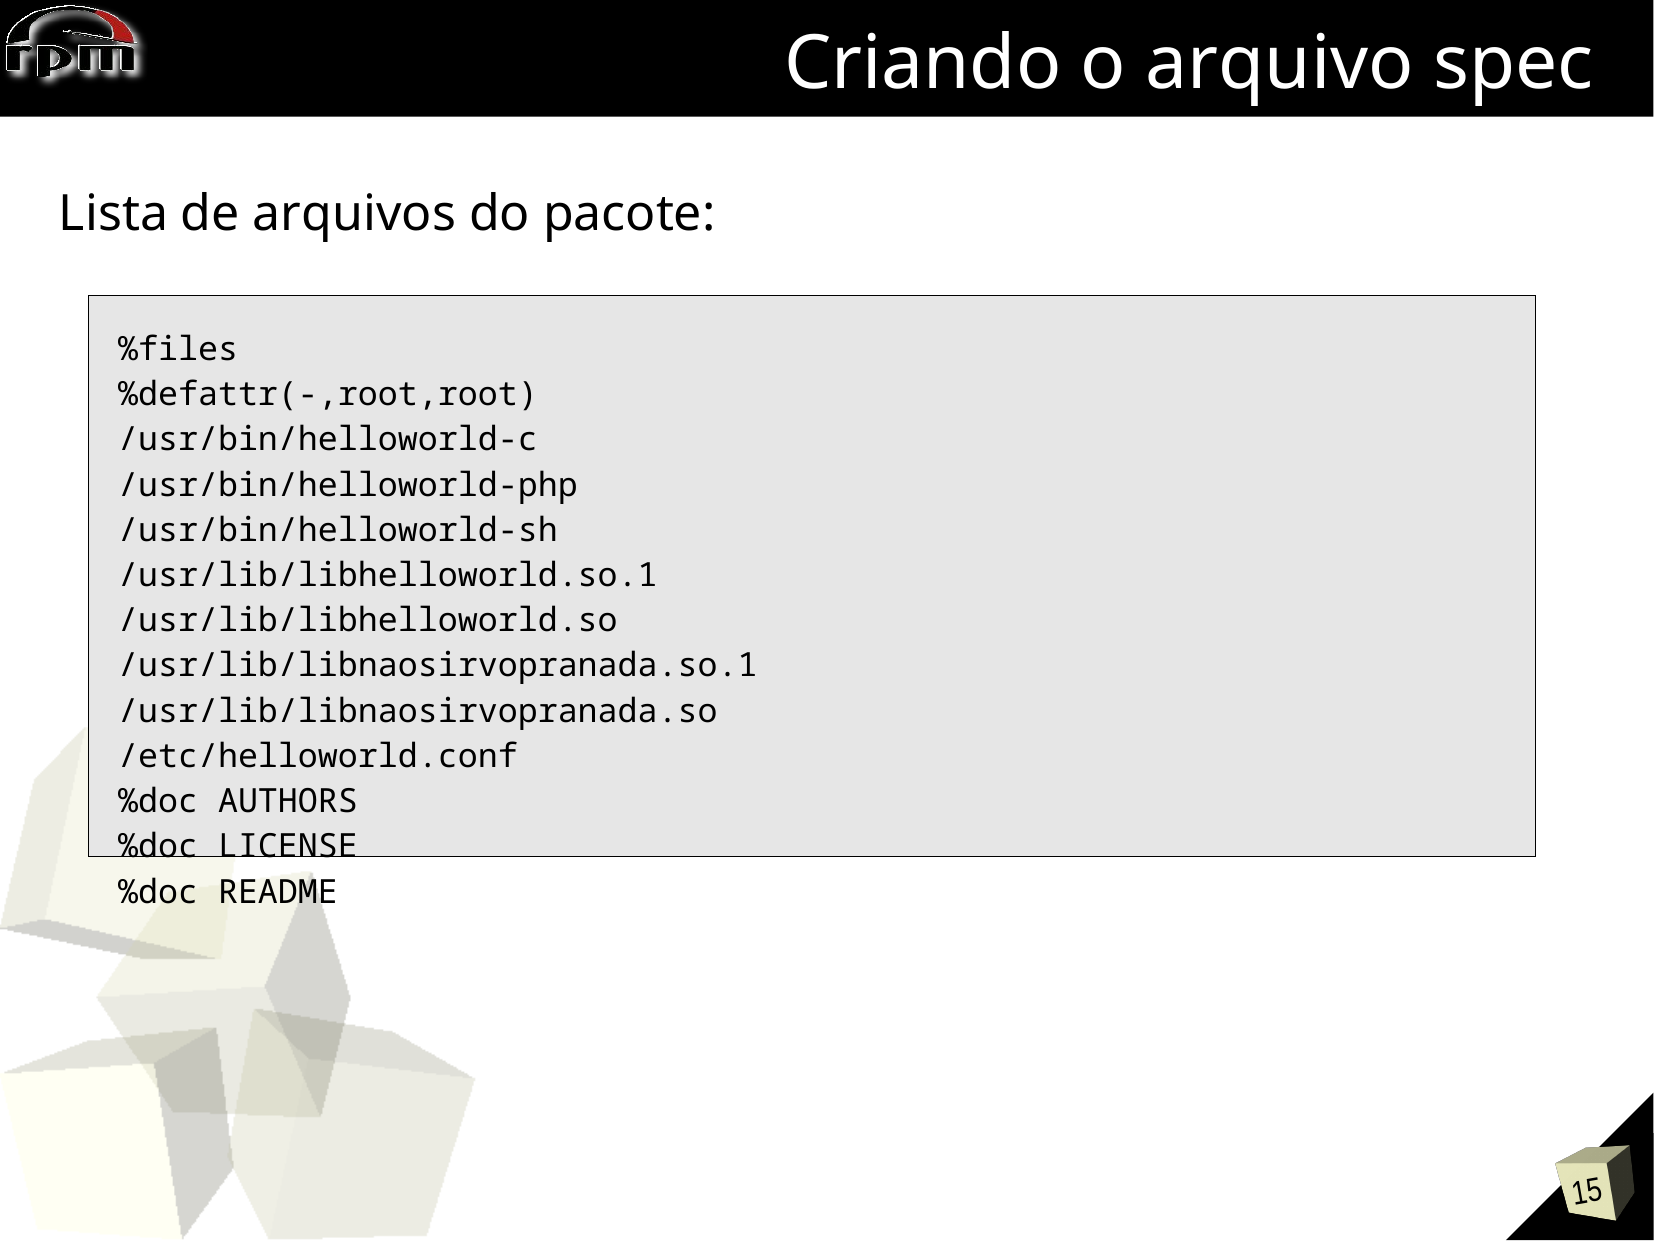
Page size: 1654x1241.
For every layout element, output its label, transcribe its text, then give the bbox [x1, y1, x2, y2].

title Criando o arquivo spec [118, 0, 1595, 119]
text_box Lista de arquivos do pacote: [59, 177, 685, 238]
text_box %files %defattr(-,root,root) /usr/bin/helloworld-c /usr/bin/helloworld-php /usr/bin/helloworld-sh /usr/lib/libhelloworld.so.1 /usr/lib/libhelloworld.so /usr/lib/libnaosirvopranada.so.1 /usr/lib/libnaosirvopranada.so /etc/helloworld.conf %doc AUTHORS %doc LICENSE %doc README [118, 324, 1506, 854]
picture [0, 726, 477, 1241]
text_box [88, 295, 1536, 857]
picture [0, 0, 118, 89]
